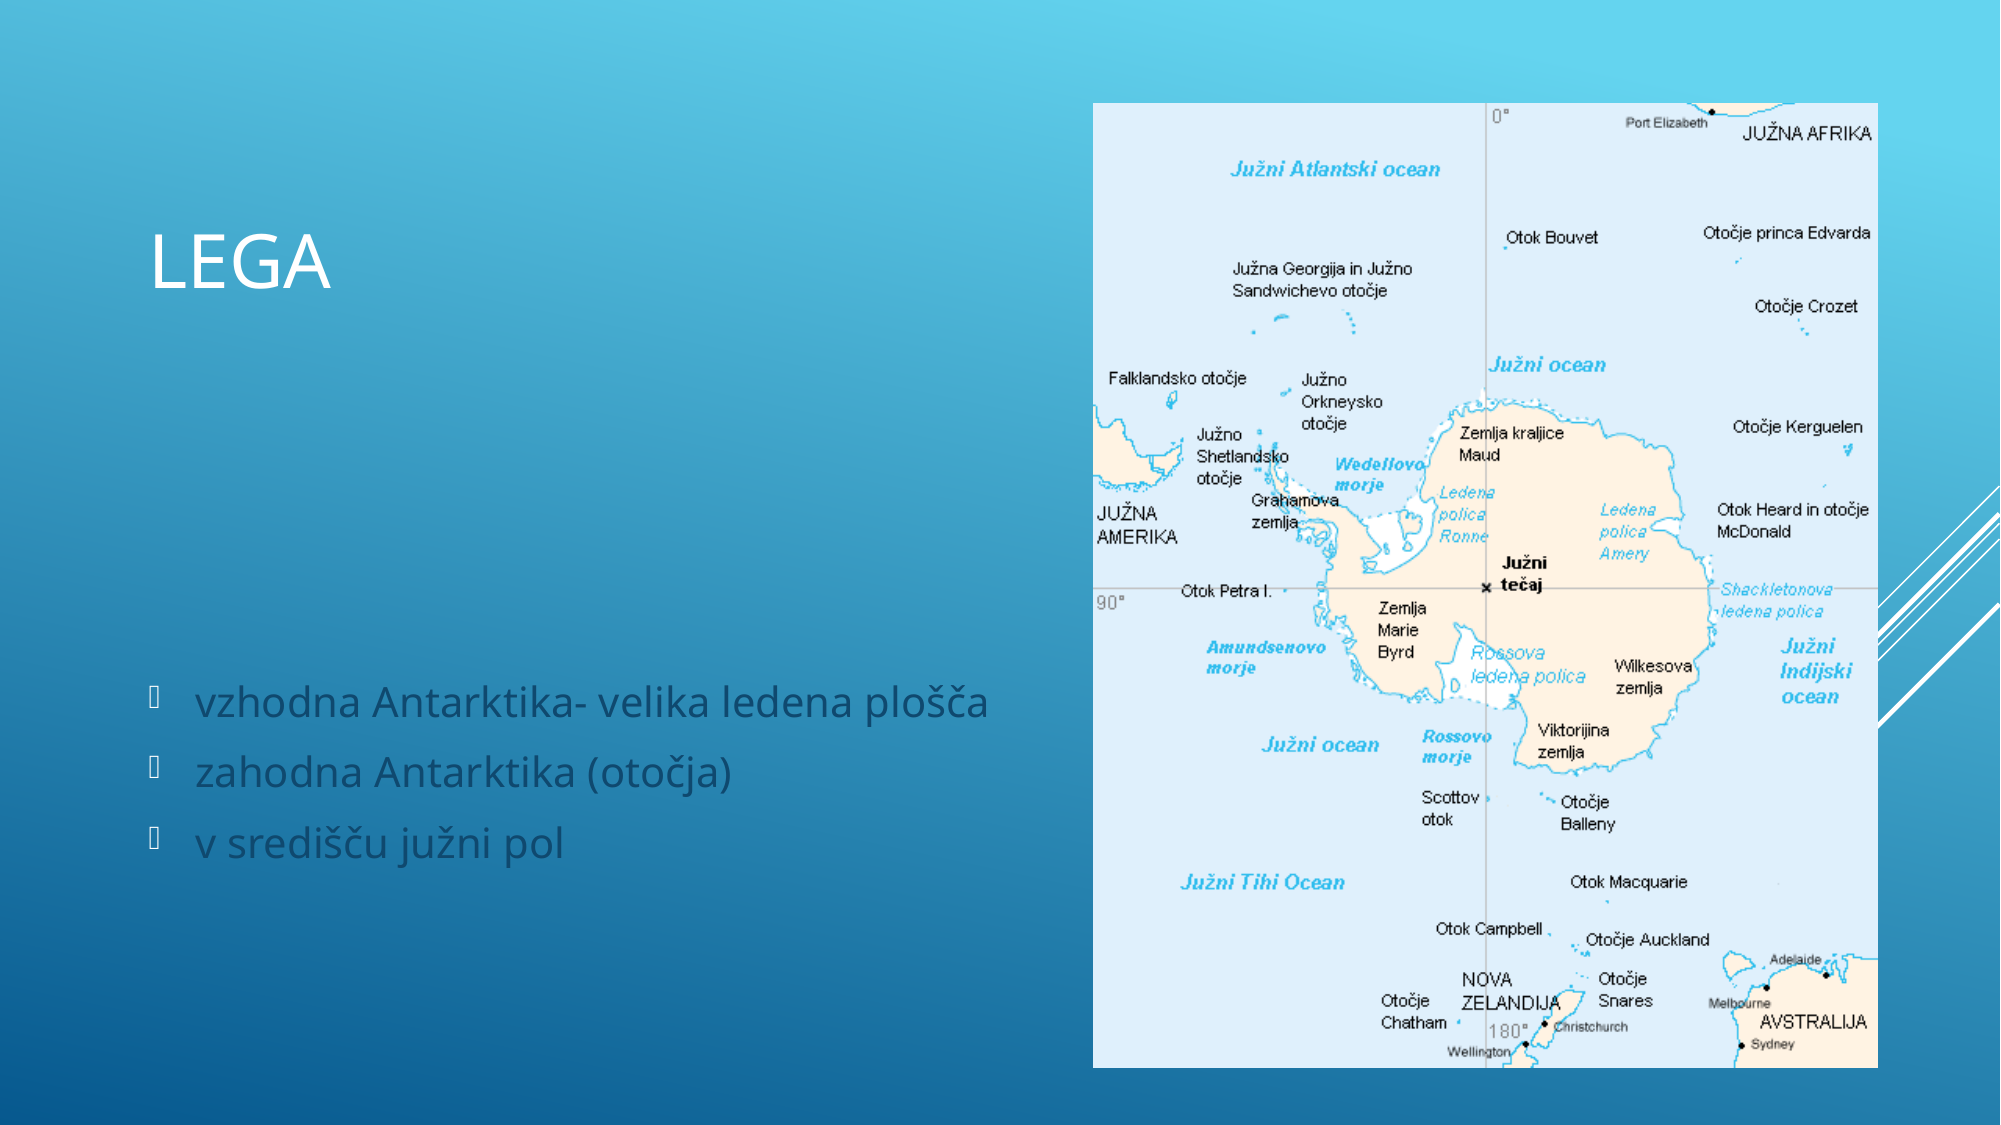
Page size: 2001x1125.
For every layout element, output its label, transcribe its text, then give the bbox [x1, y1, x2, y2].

title Lega [133, 134, 1093, 382]
picture [1093, 103, 1878, 1068]
list vzhodna Antarktika- velika ledena plošča zahodna Antarktika (otočja) v središču južni pol [133, 474, 1093, 1068]
